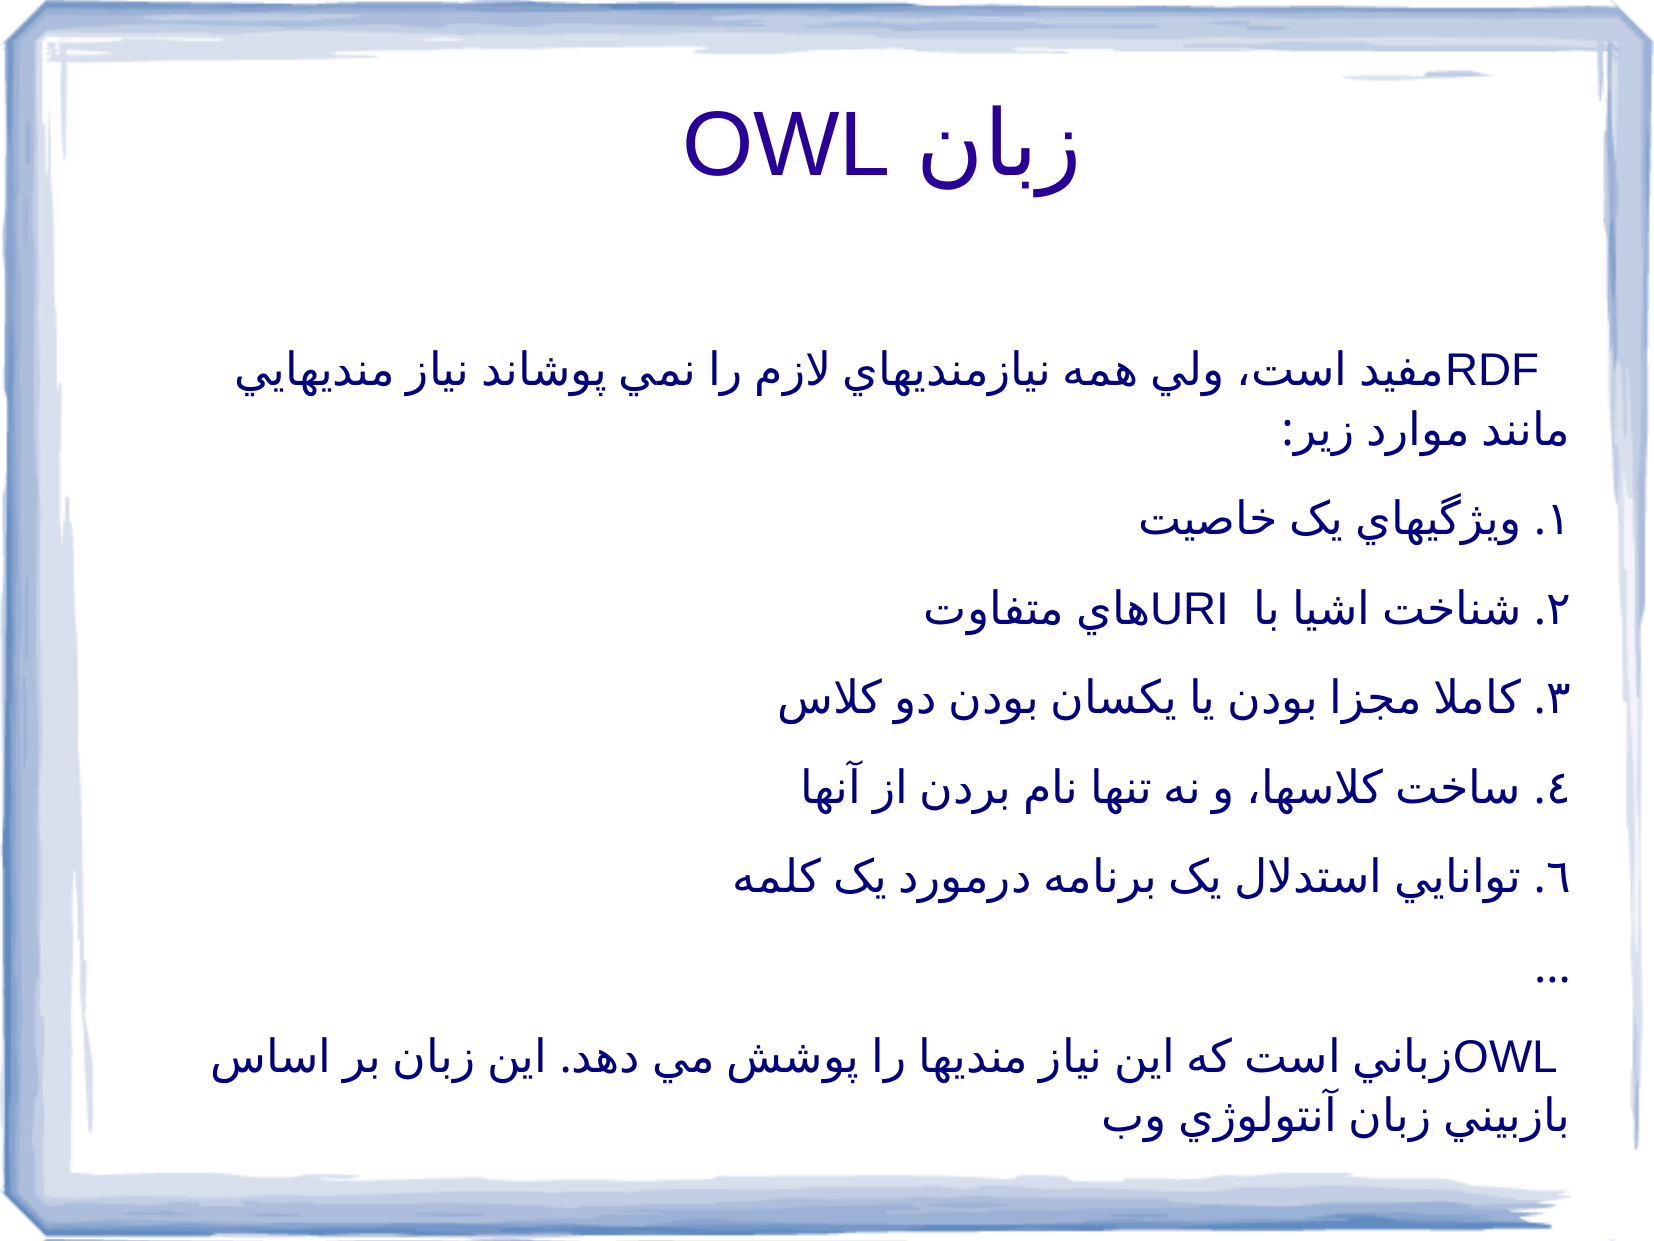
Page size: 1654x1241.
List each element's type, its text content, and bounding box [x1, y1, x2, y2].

picture [0, 0, 1654, 1241]
title OWL زبان [82, 56, 1571, 250]
list ‫‪ RDF ‬مفيد است، ولي همه نيازمنديهاي لازم را نمي پوشاند نياز منديهايي مانند موارد زير:‬ ‫١. ويژگيهاي يک خاصيت‬ ‫٢. شناخت اشيا با ‪ URI‬هاي متفاوت‬ ‫٣. کاملا مجزا بودن يا يکسان بودن دو کلاس‬ ‫٤. ساخت کلاسها، و نه تنها نام بردن از آنها‬ ‫٦. توانايي استدلال يک برنامه درمورد يک کلمه‬ ‫...‬ ‫‪ OWL‬زباني است که اين نياز منديها را پوشش مي دهد. اين زبان بر اساس بازبيني زبان آنتولوژي وب‬ [118, 324, 1571, 1189]
